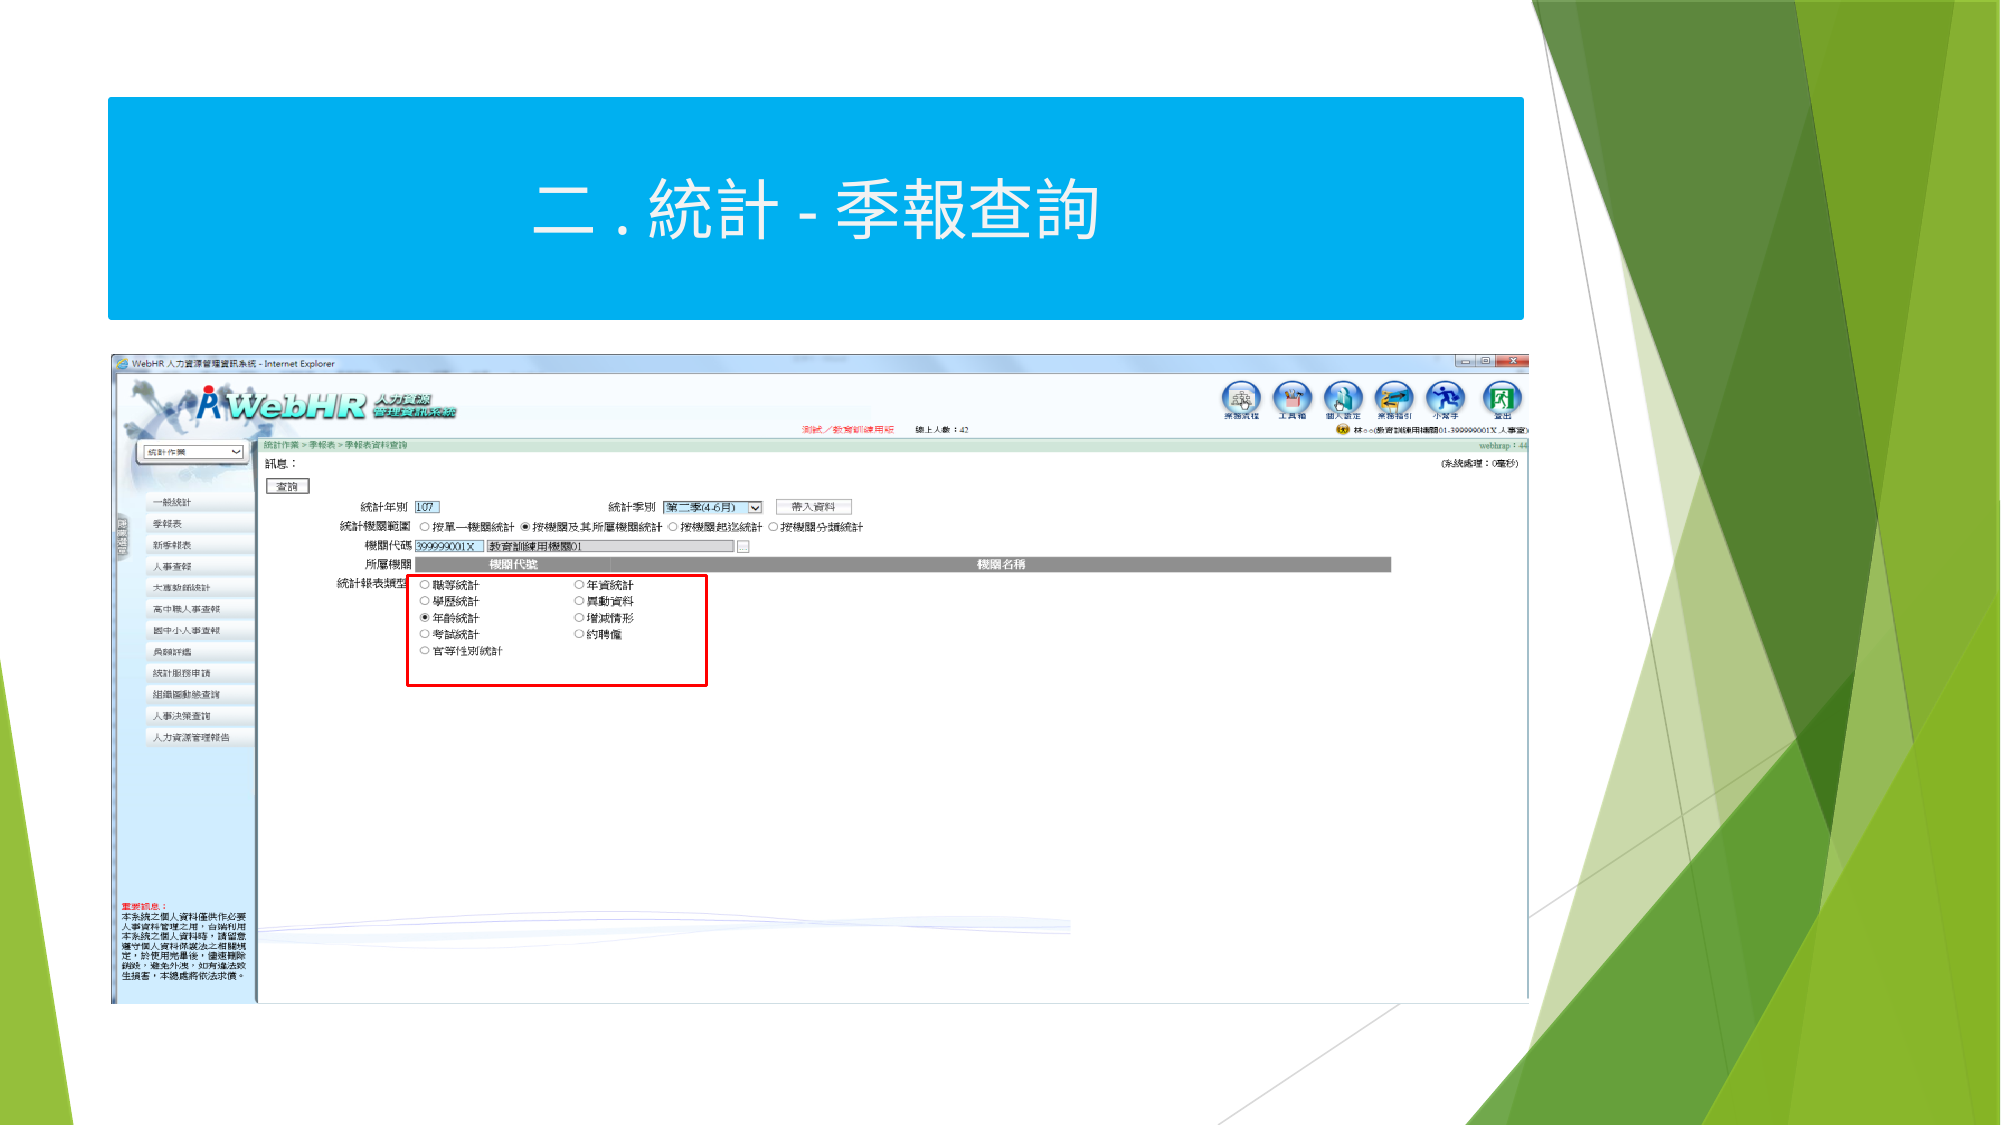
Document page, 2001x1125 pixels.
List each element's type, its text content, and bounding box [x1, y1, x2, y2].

picture [111, 354, 1529, 1004]
title 二.統計-季報查詢 [111, 99, 1522, 317]
